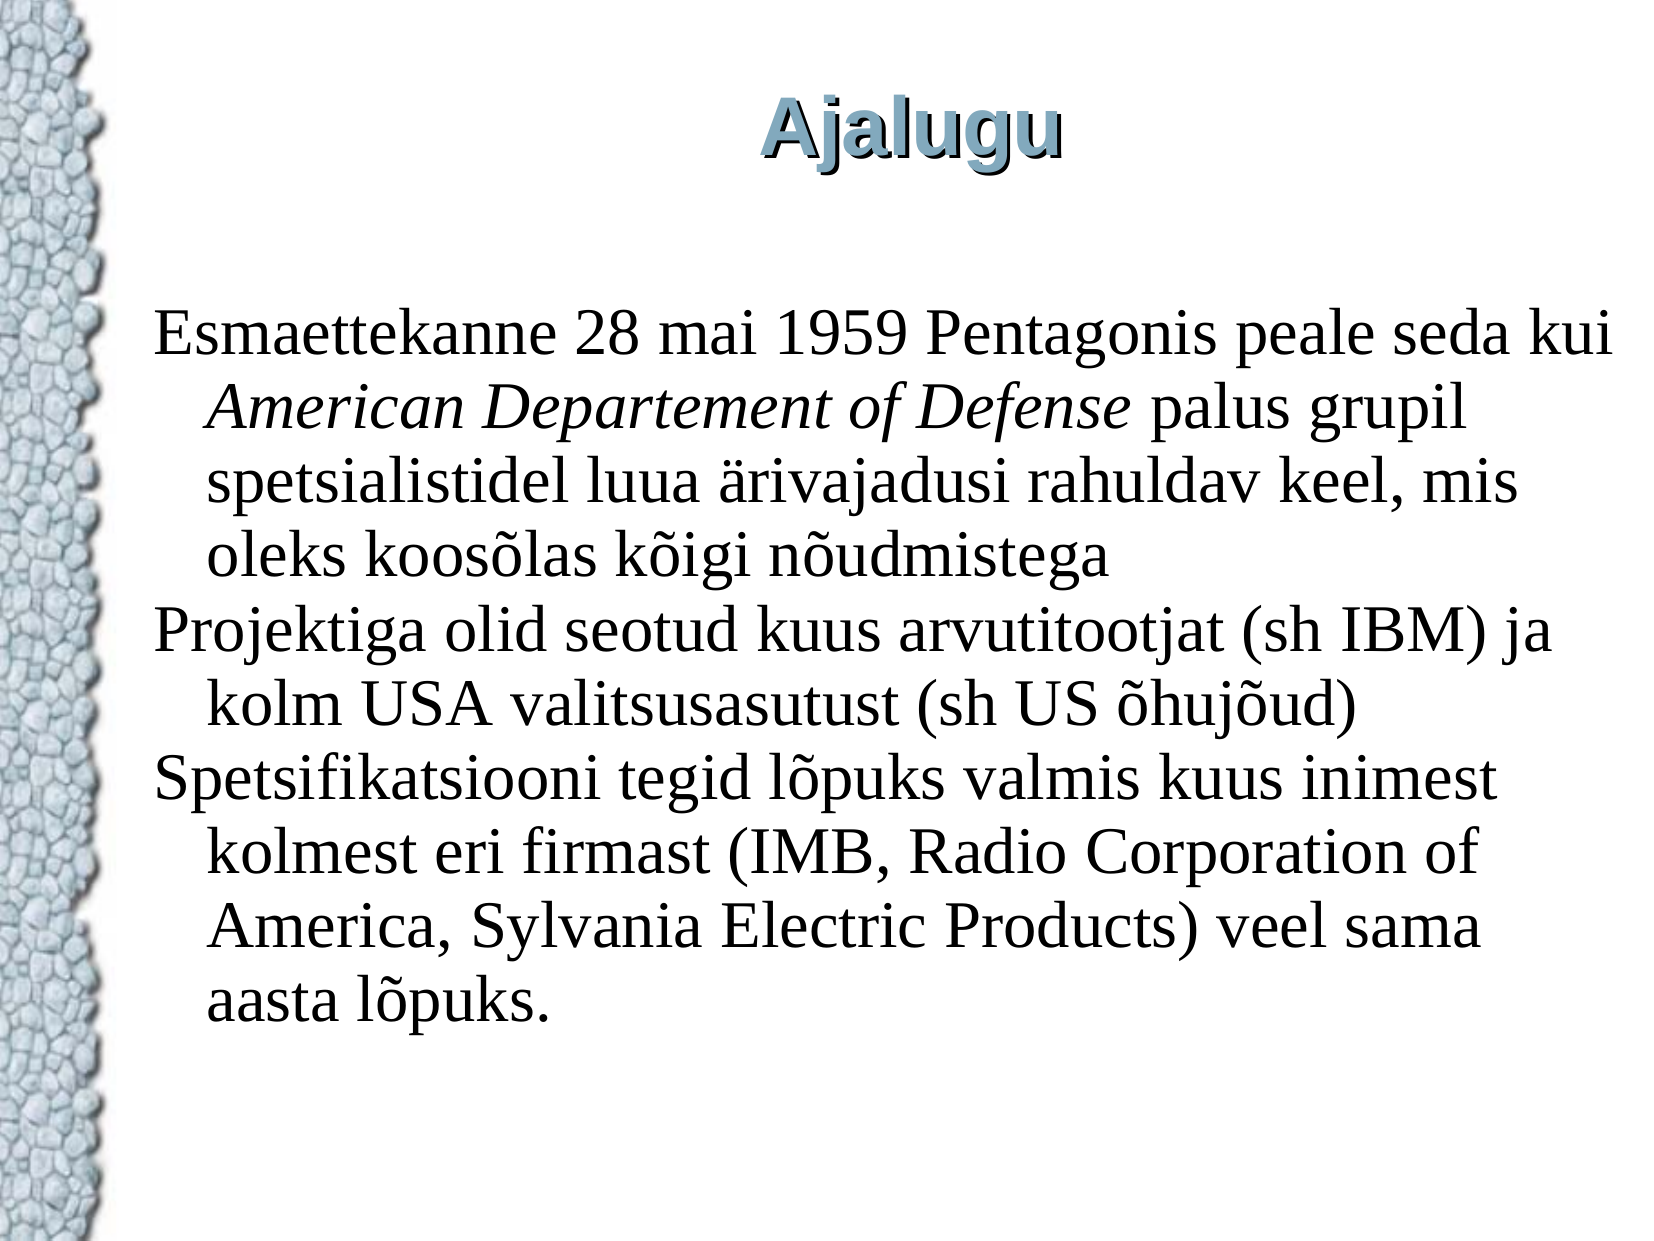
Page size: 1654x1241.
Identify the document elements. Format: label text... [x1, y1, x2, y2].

picture [0, 0, 131, 1241]
title Ajalugu [205, 35, 1618, 223]
list Esmaettekanne 28 mai 1959 Pentagonis peale seda kui American Departement of Defense palus grupil spetsialistidel luua ärivajadusi rahuldav keel, mis oleks koosõlas kõigi nõudmistega Projektiga olid seotud kuus arvutitootjat (sh IBM) ja kolm USA valitsusasutust (sh US õhujõud) Spetsifikatsiooni tegid lõpuks valmis kuus inimest kolmest eri firmast (IMB, Radio Corporation of America, Sylvania Electric Products) veel sama aasta lõpuks. [135, 295, 1625, 1099]
